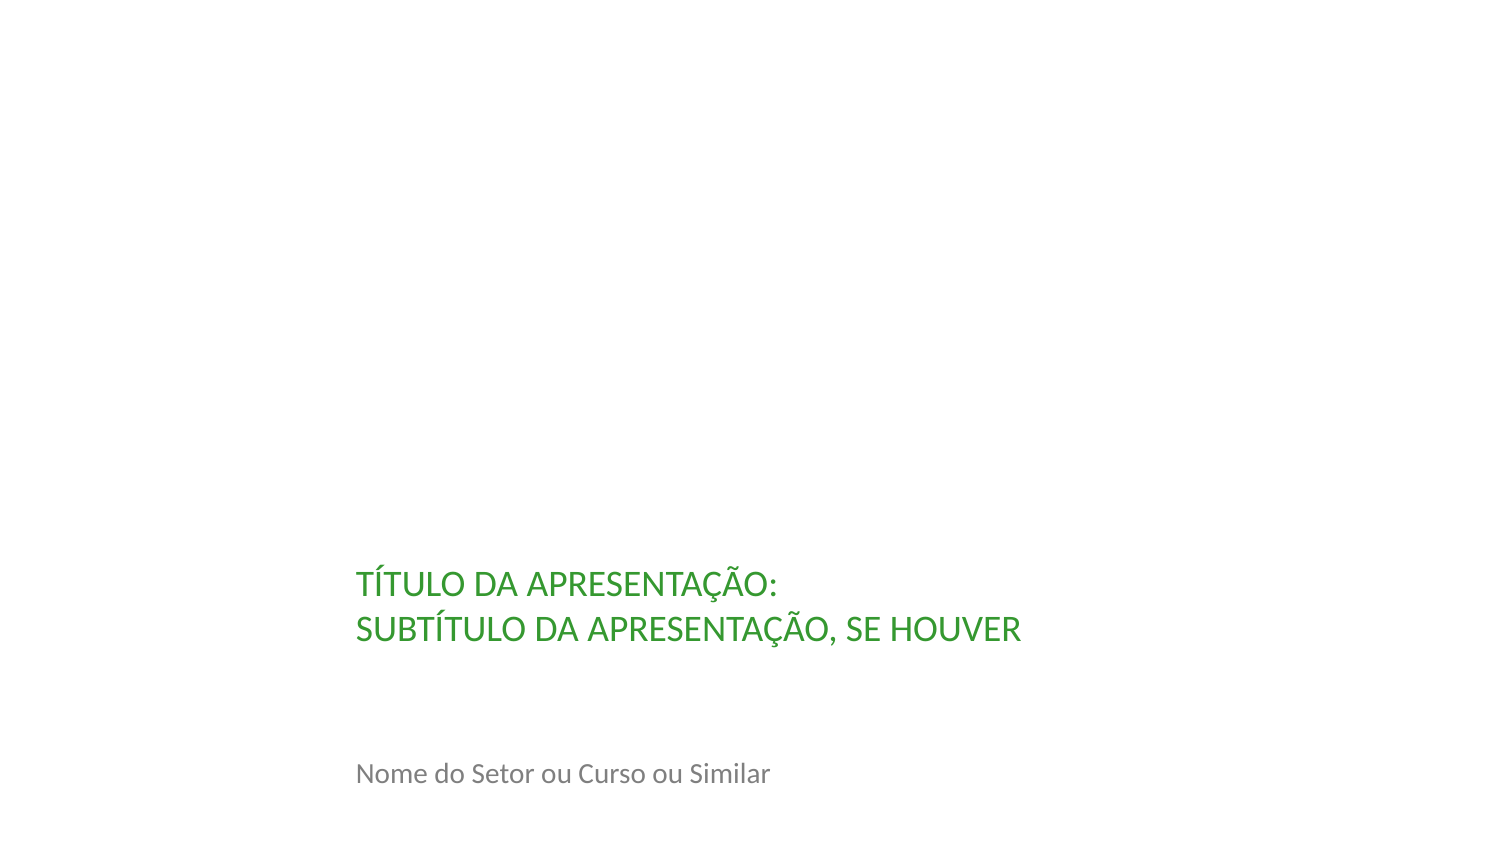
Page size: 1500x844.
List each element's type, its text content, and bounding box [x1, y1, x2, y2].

text_box TÍTULO DA APRESENTAÇÃO: SUBTÍTULO DA APRESENTAÇÃO, SE HOUVER [340, 551, 1500, 706]
text_box Nome do Setor ou Curso ou Similar [340, 746, 1471, 798]
